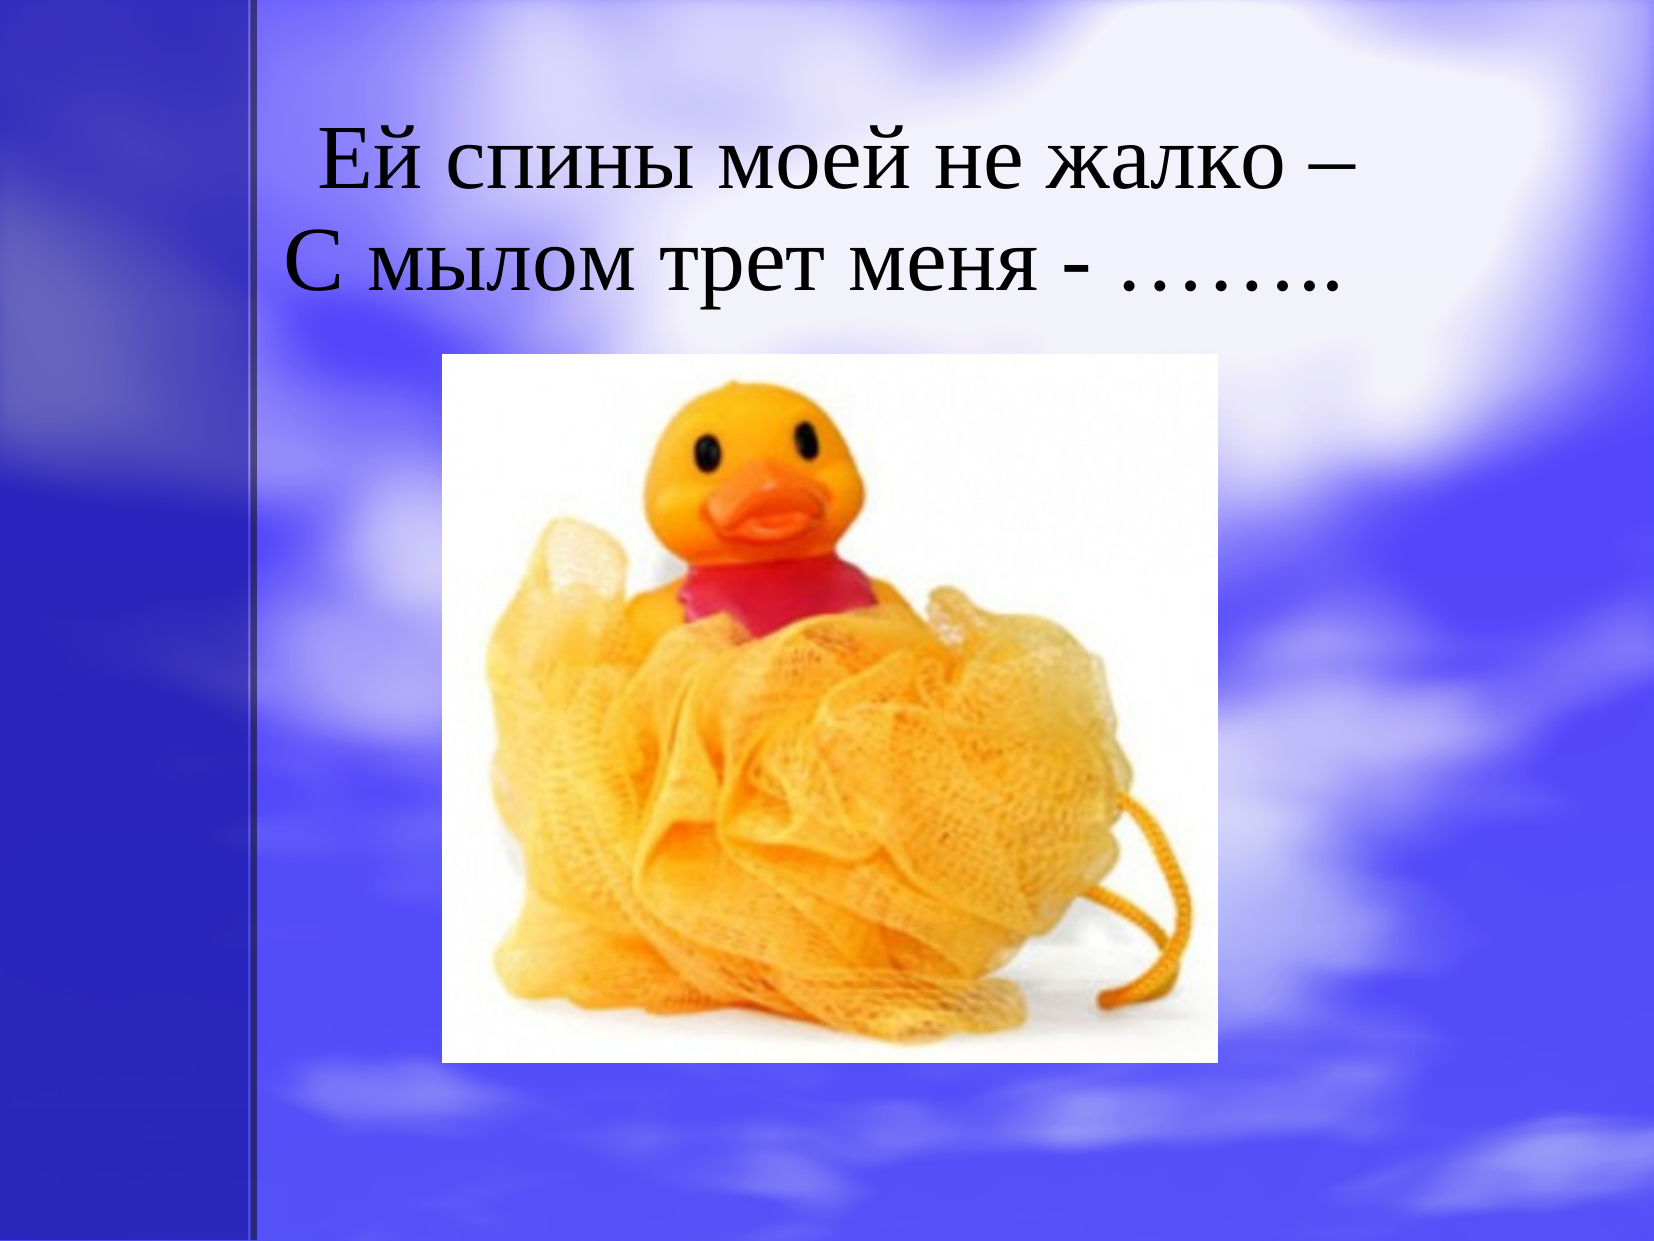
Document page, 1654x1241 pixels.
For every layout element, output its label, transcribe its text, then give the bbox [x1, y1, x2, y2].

picture [442, 354, 1218, 1063]
title Ей спины моей не жалко – С мылом трет меня - …….. [119, 104, 1533, 313]
